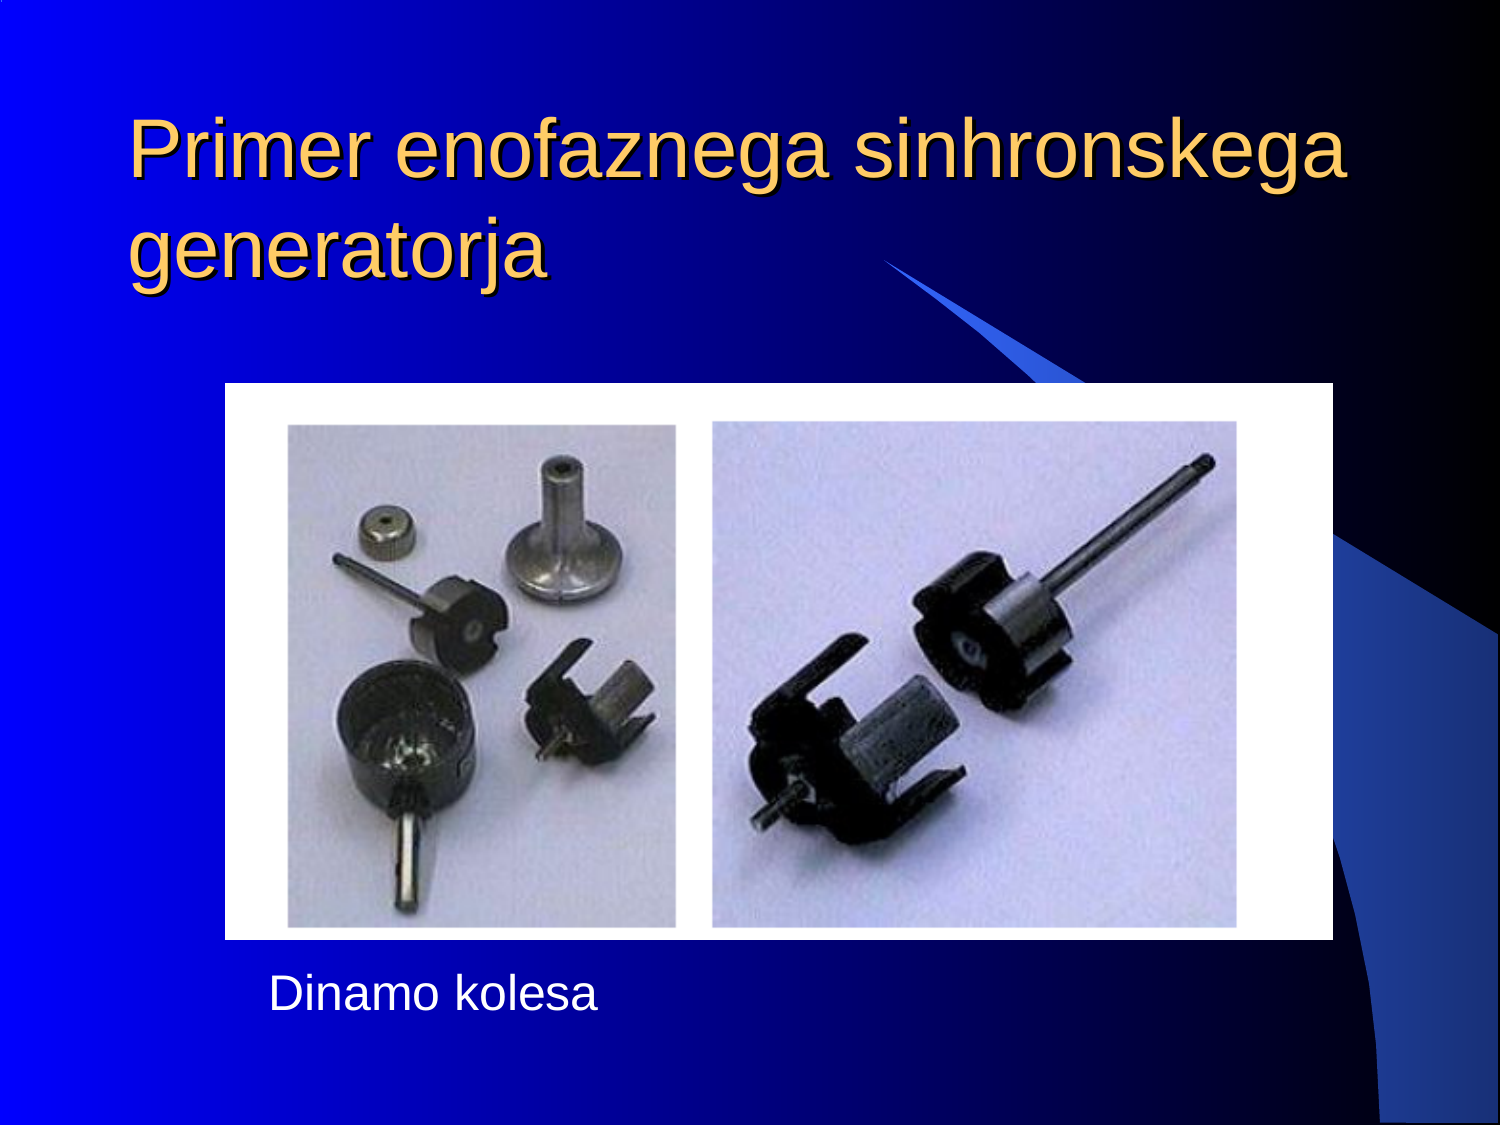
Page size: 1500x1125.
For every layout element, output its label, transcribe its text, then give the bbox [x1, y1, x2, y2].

picture [225, 383, 1333, 940]
title Primer enofaznega sinhronskega generatorja [111, 86, 1438, 302]
text_box Dinamo kolesa [253, 952, 1400, 1028]
